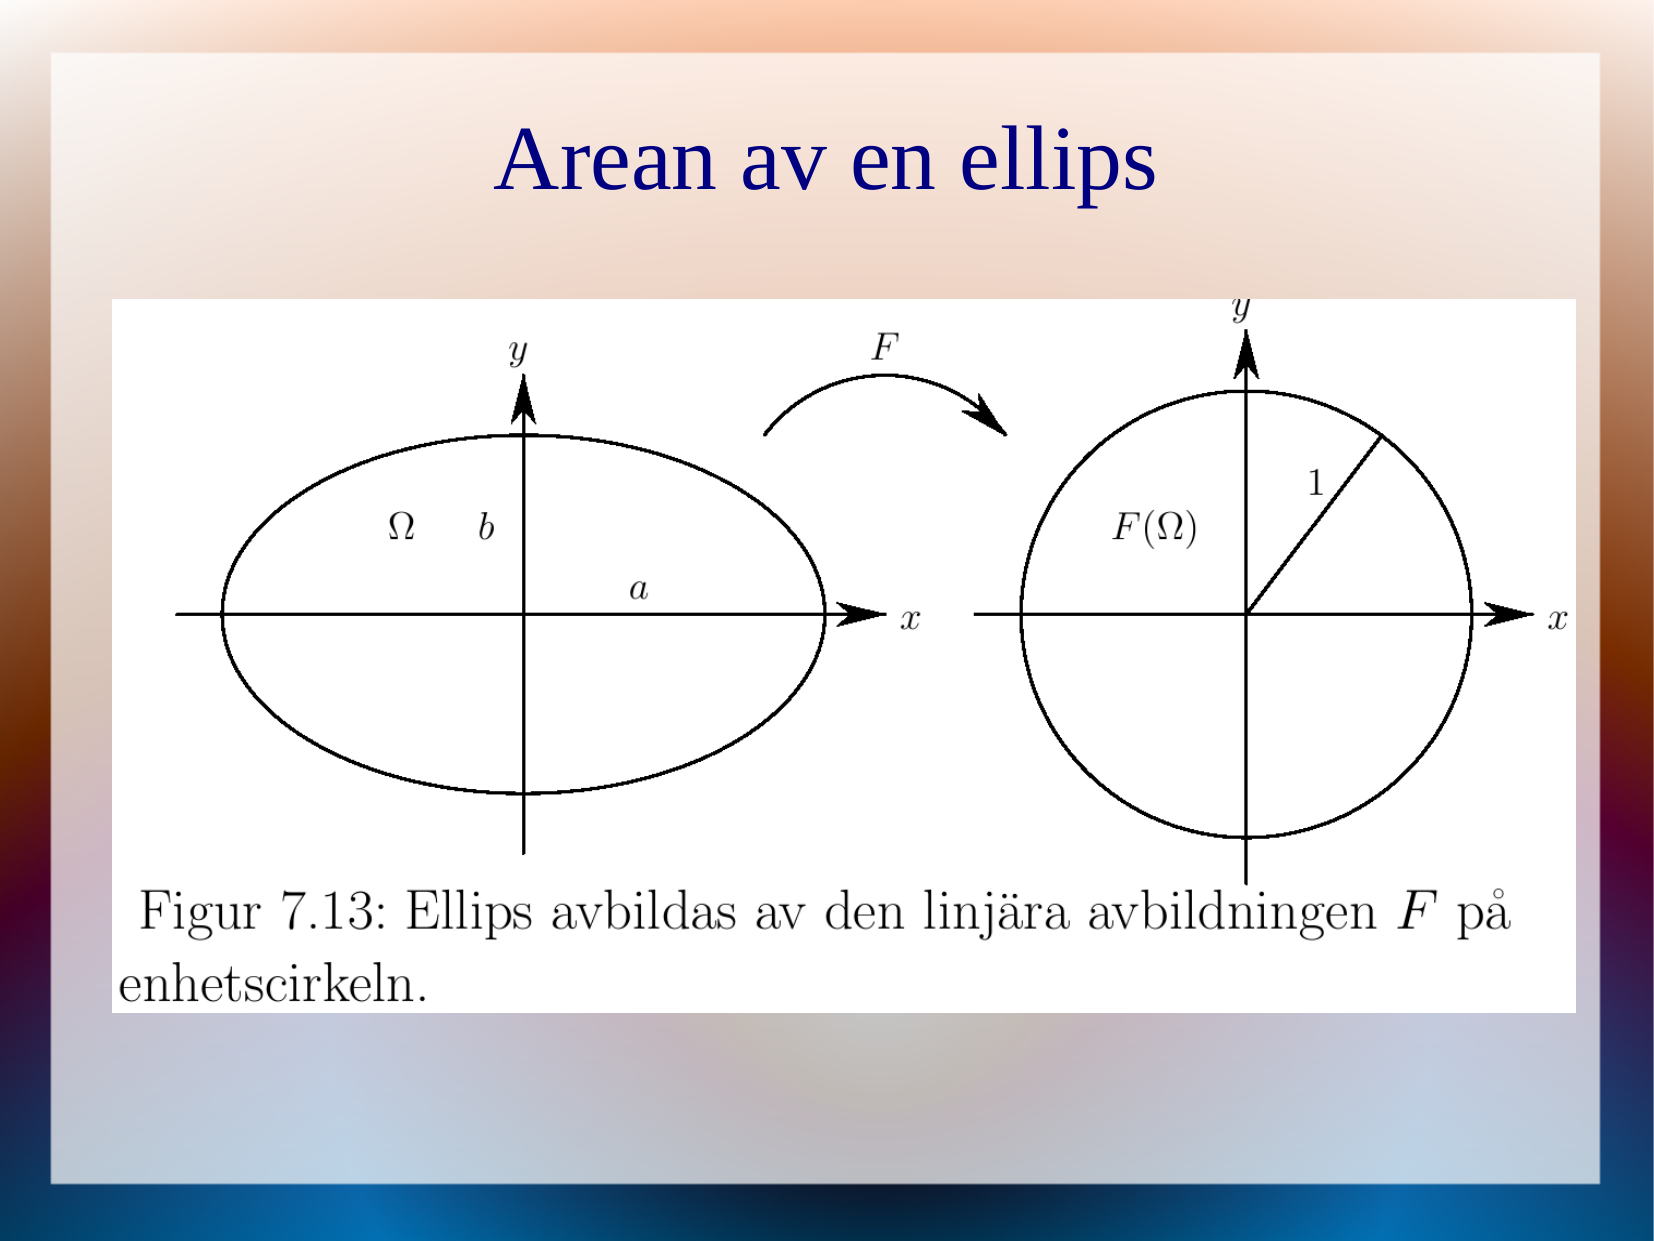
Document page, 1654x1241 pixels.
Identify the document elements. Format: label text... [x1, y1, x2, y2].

title Arean av en ellips [82, 62, 1571, 255]
picture [0, 0, 1654, 1241]
